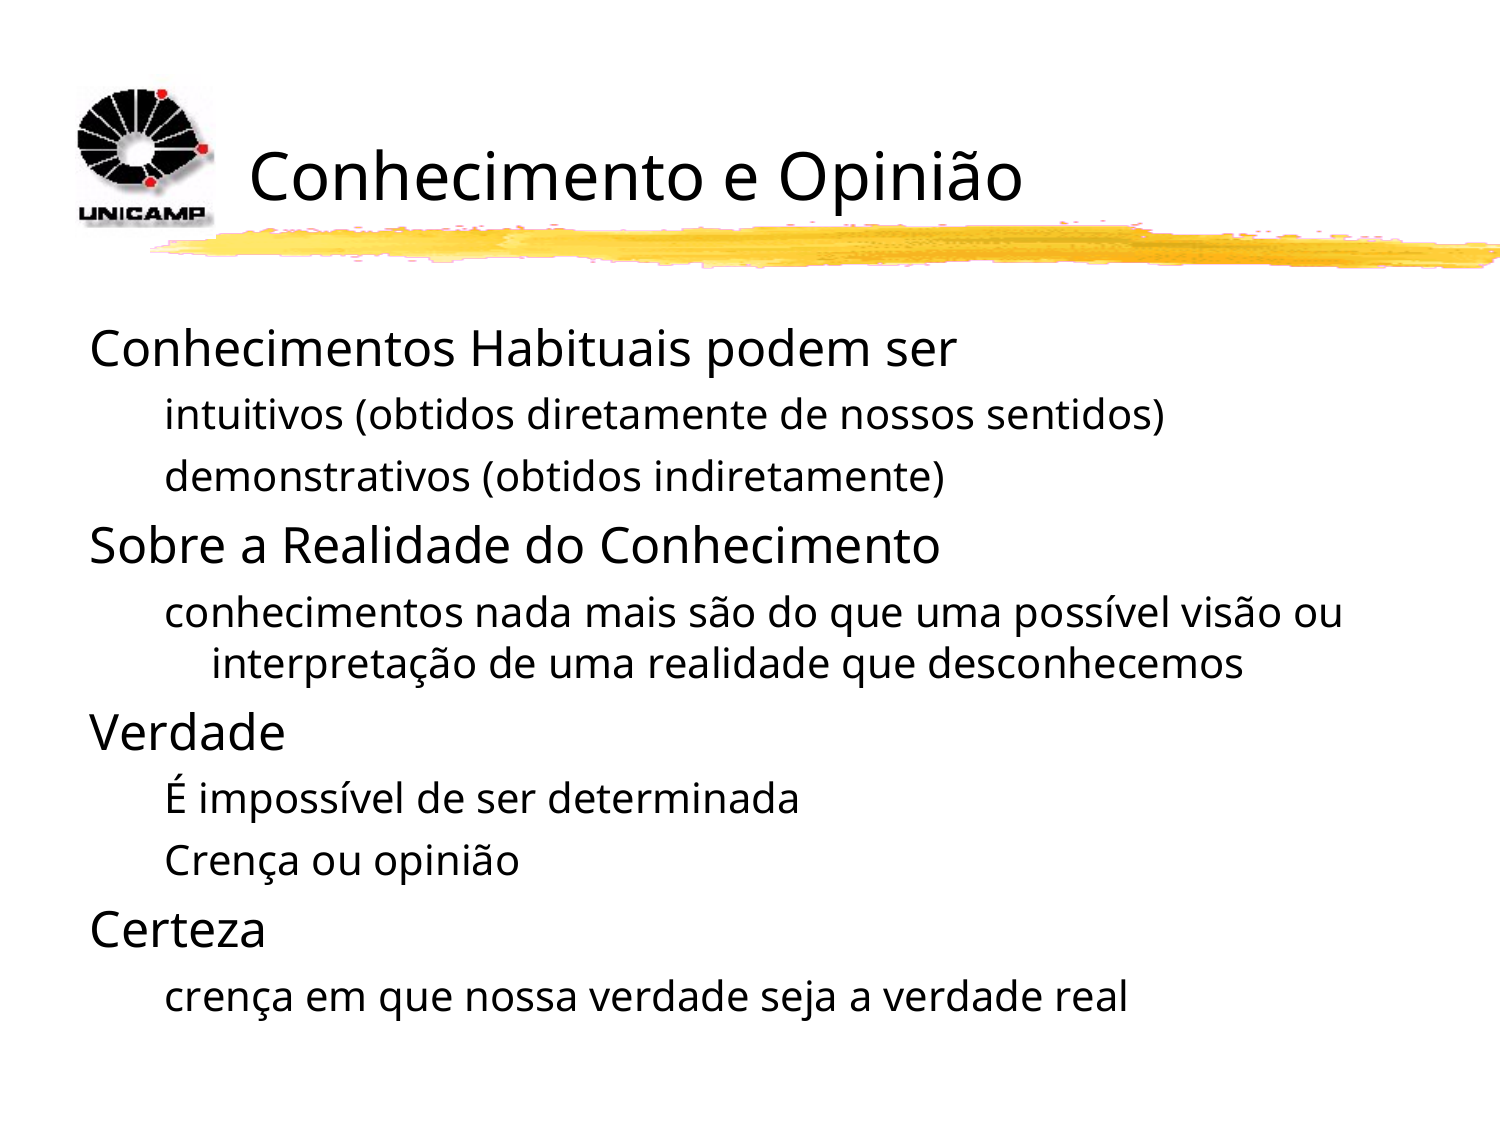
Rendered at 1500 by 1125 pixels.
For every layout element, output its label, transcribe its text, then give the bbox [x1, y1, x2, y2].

title Conhecimento e Opinião [233, 37, 1434, 225]
list Conhecimentos Habituais podem ser intuitivos (obtidos diretamente de nossos sentidos) demonstrativos (obtidos indiretamente) Sobre a Realidade do Conhecimento conhecimentos nada mais são do que uma possível visão ou interpretação de uma realidade que desconhecemos Verdade É impossível de ser determinada Crença ou opinião Certeza crença em que nossa verdade seja a verdade real [74, 309, 1417, 994]
picture [75, 74, 1500, 279]
